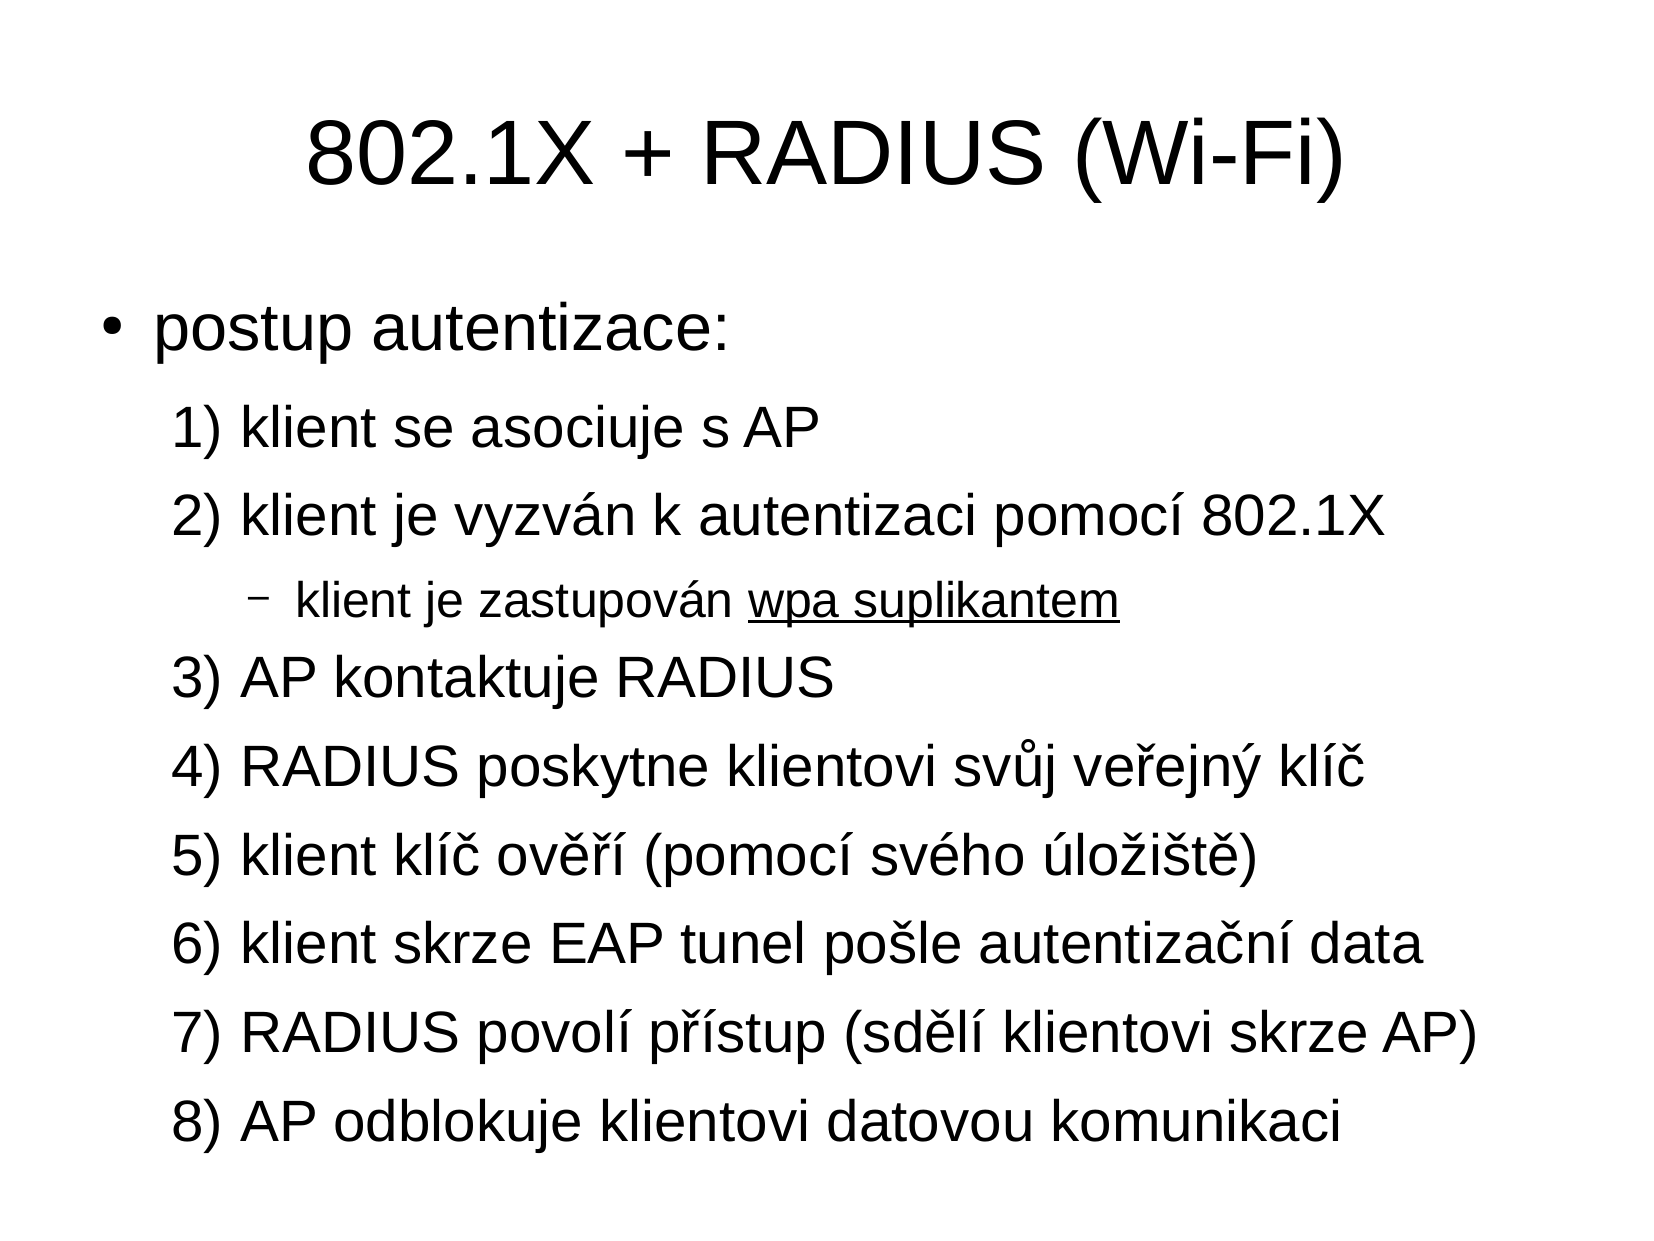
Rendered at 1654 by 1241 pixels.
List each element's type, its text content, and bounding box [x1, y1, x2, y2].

list postup autentizace: klient se asociuje s AP klient je vyzván k autentizaci pomocí 802.1X klient je zastupován wpa suplikantem AP kontaktuje RADIUS RADIUS poskytne klientovi svůj veřejný klíč klient klíč ověří (pomocí svého úložiště) klient skrze EAP tunel pošle autentizační data RADIUS povolí přístup (sdělí klientovi skrze AP) AP odblokuje klientovi datovou komunikaci [82, 290, 1571, 1154]
title 802.1X + RADIUS (Wi-Fi) [82, 49, 1571, 257]
